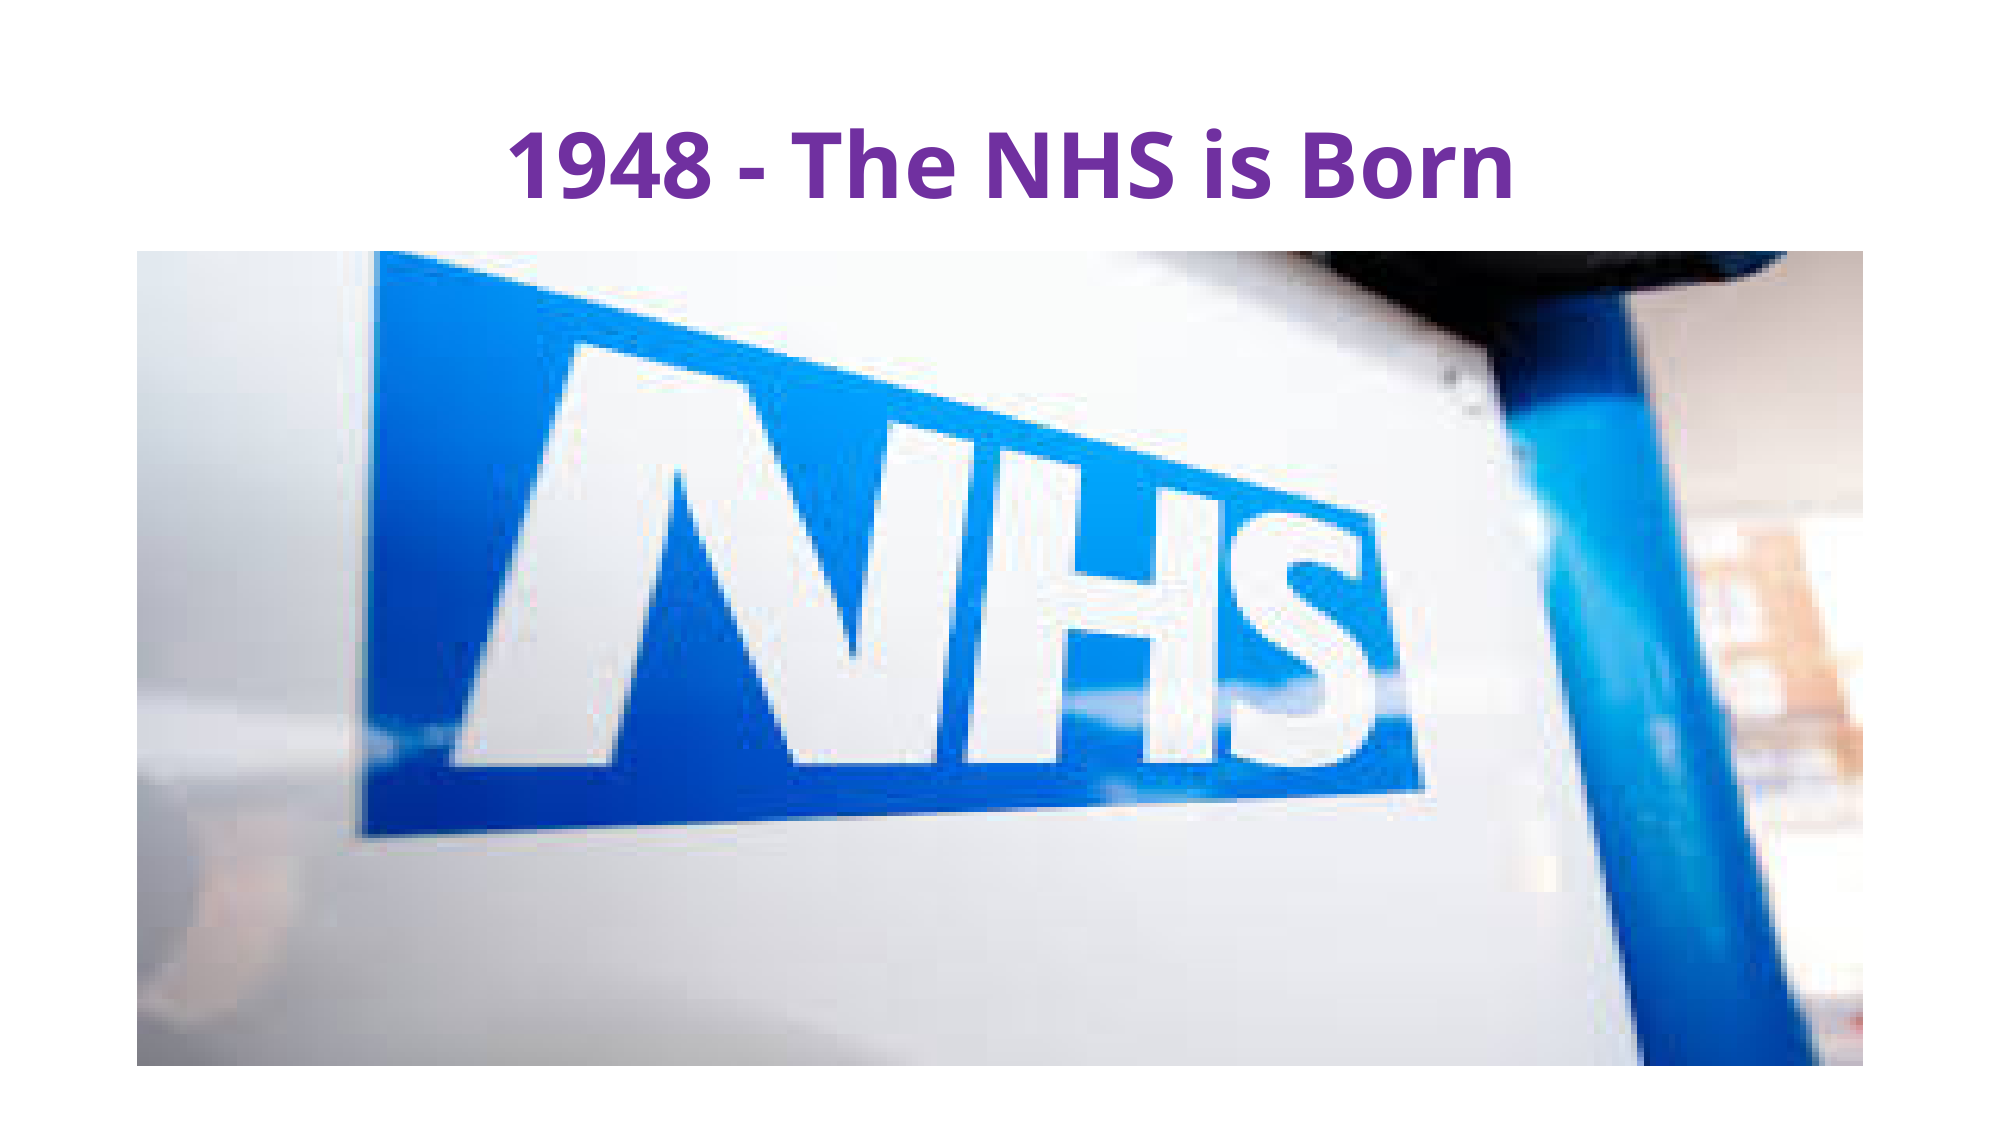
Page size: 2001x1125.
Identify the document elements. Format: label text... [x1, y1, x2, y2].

picture [137, 278, 1863, 1066]
title 1948 - The NHS is Born [137, 59, 1863, 278]
